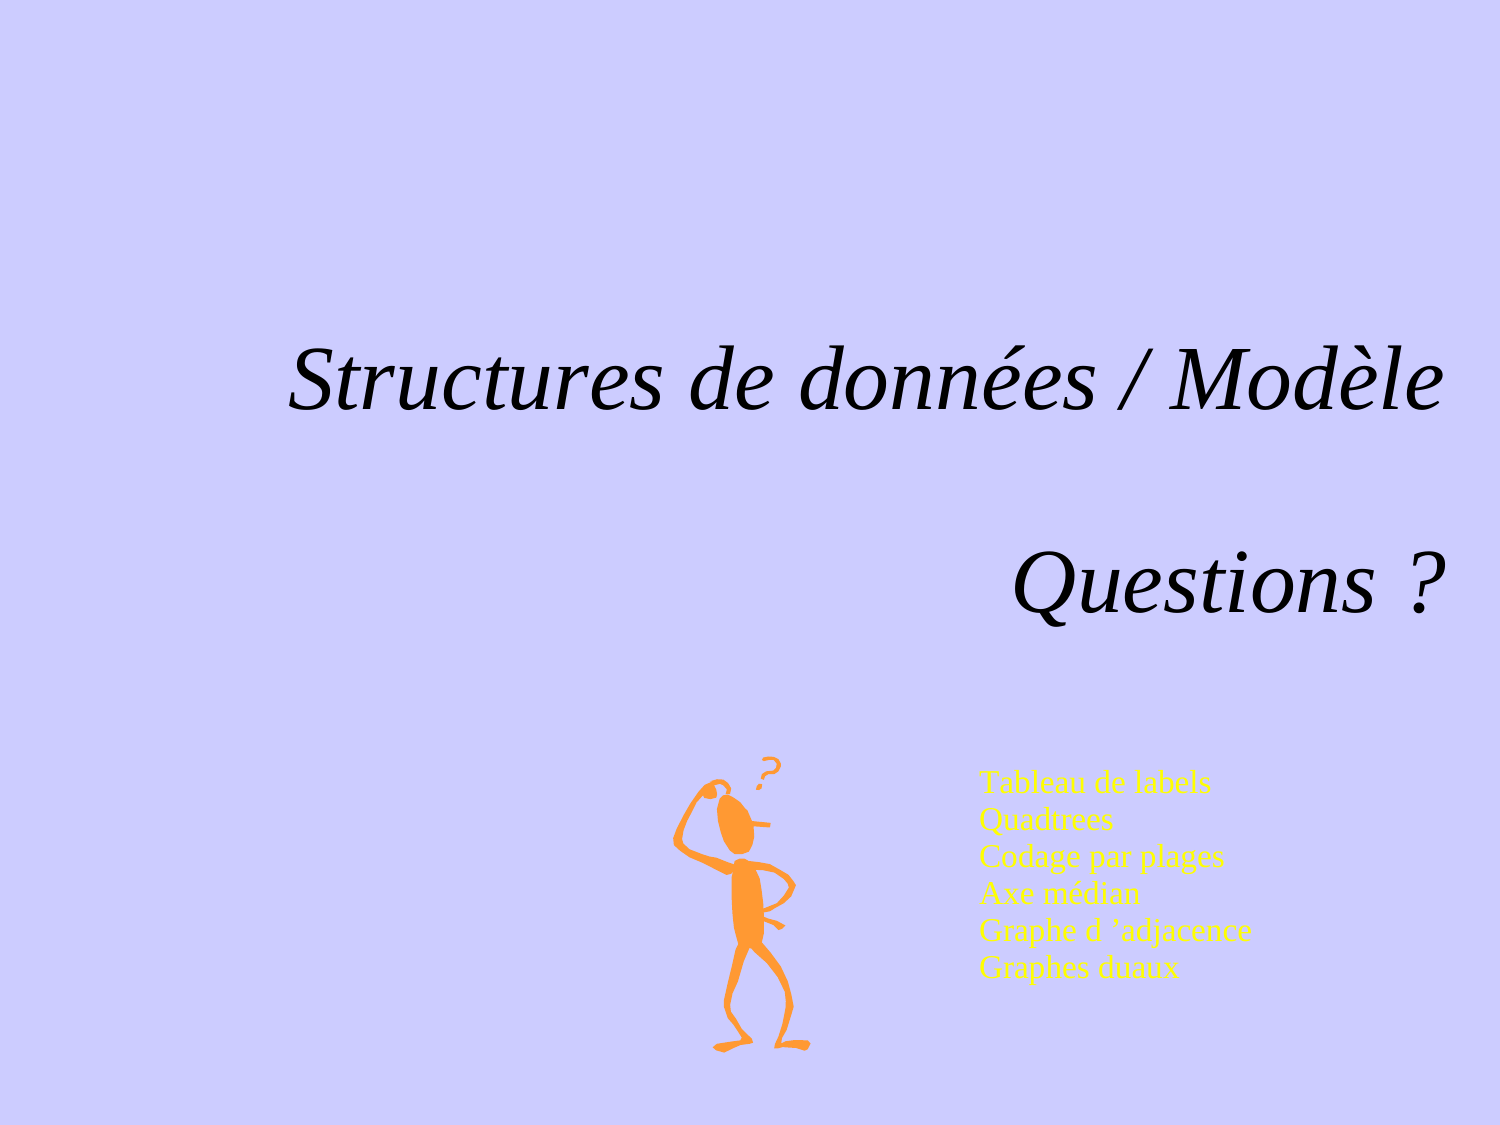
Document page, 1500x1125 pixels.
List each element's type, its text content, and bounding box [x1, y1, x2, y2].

title Structures de données / Modèle Questions ? [39, 319, 1463, 640]
text_box Tableau de labels Quadtrees Codage par plages Axe médian Graphe d ’adjacence Graphes duaux [956, 756, 1268, 994]
picture [672, 756, 811, 1053]
